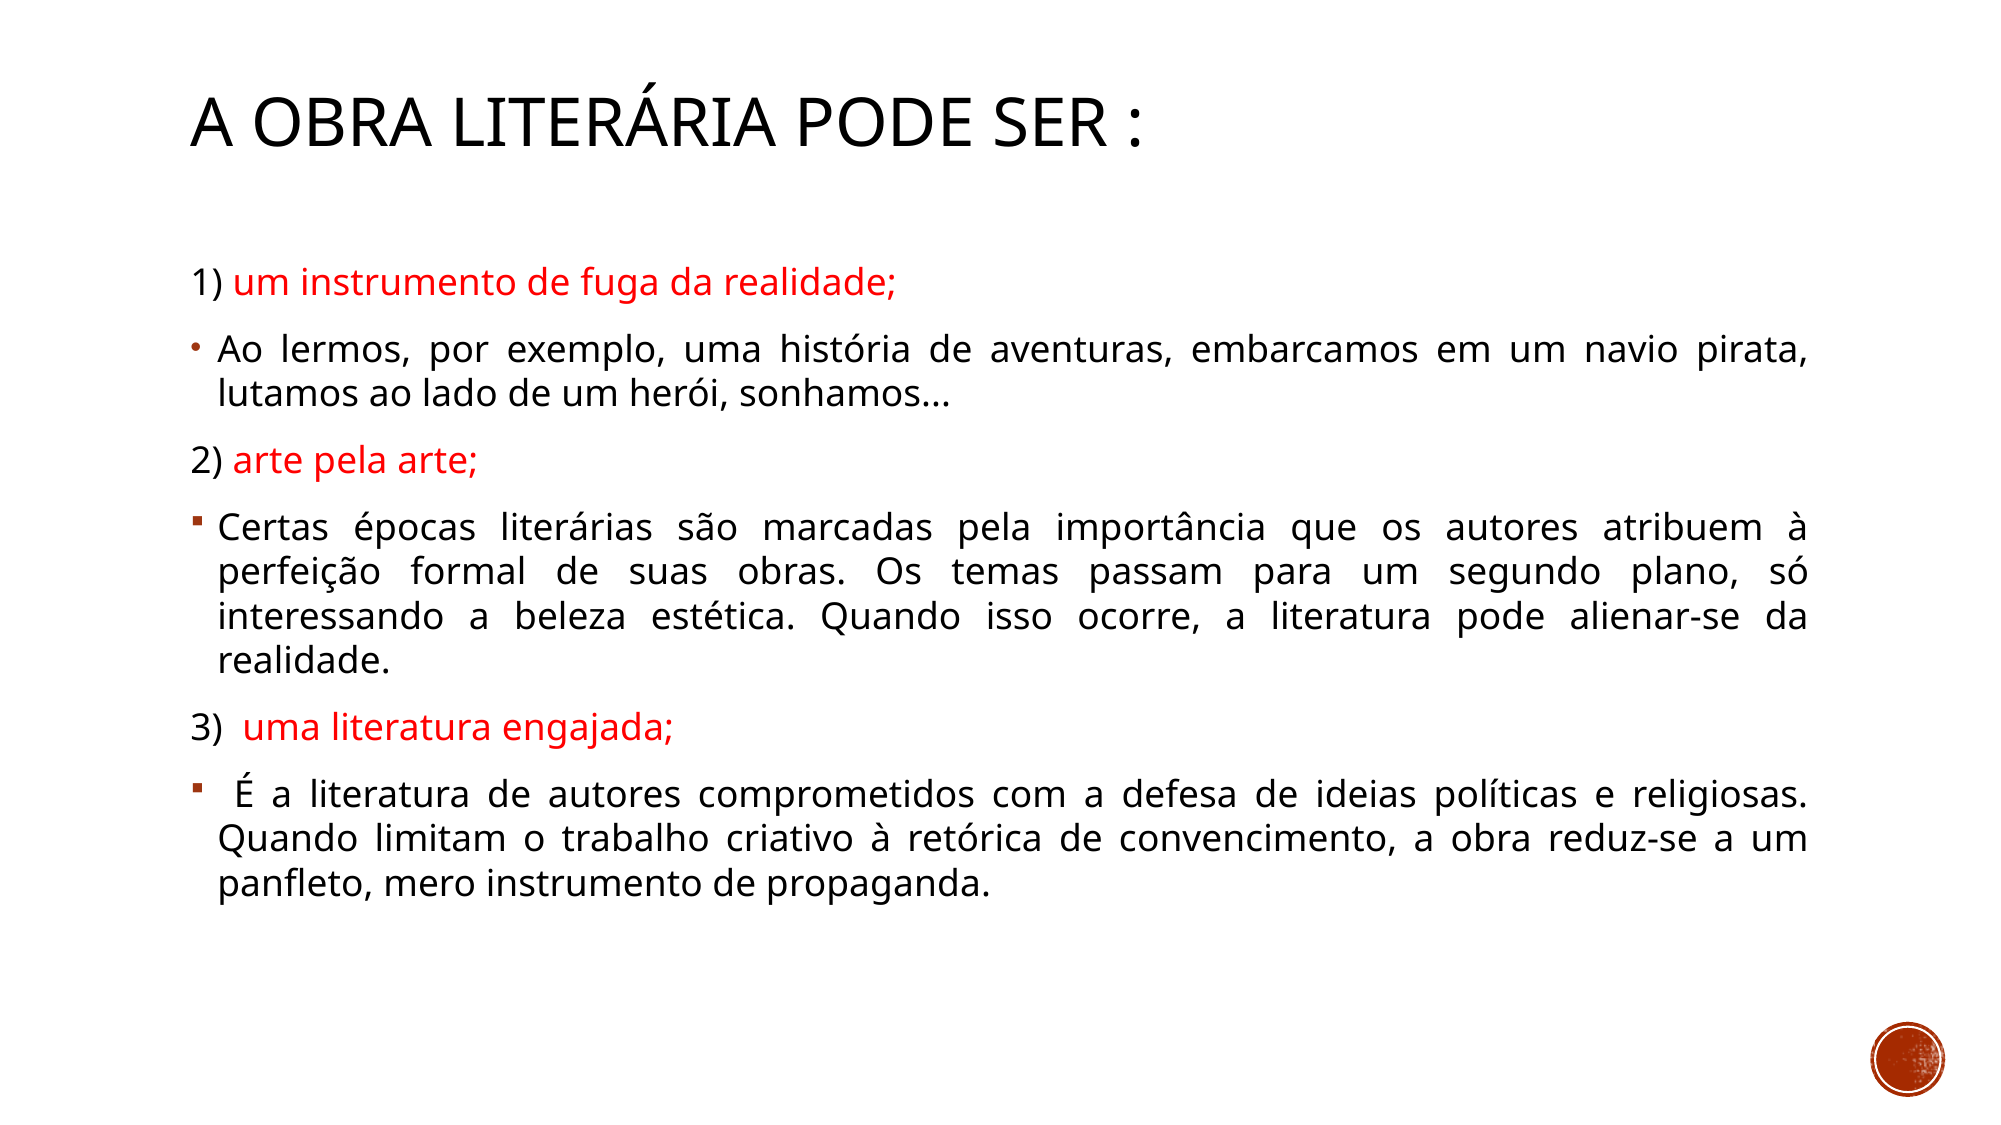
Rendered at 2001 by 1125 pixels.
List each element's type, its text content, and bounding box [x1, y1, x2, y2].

title A OBRA LITERÁRIA PODE SER : [175, 79, 1826, 250]
picture [1870, 1021, 1946, 1097]
list 1) um instrumento de fuga da realidade; Ao lermos, por exemplo, uma história de aventuras, embarcamos em um navio pirata, lutamos ao lado de um herói, sonhamos... 2) arte pela arte; Certas épocas literárias são marcadas pela importância que os autores atribuem à perfeição formal de suas obras. Os temas passam para um segundo plano, só interessando a beleza estética. Quando isso ocorre, a literatura pode alienar-se da realidade. 3) uma literatura engajada; É a literatura de autores comprometidos com a defesa de ideias políticas e religiosas. Quando limitam o trabalho criativo à retórica de convencimento, a obra reduz-se a um panfleto, mero instrumento de propaganda. [175, 250, 1826, 916]
